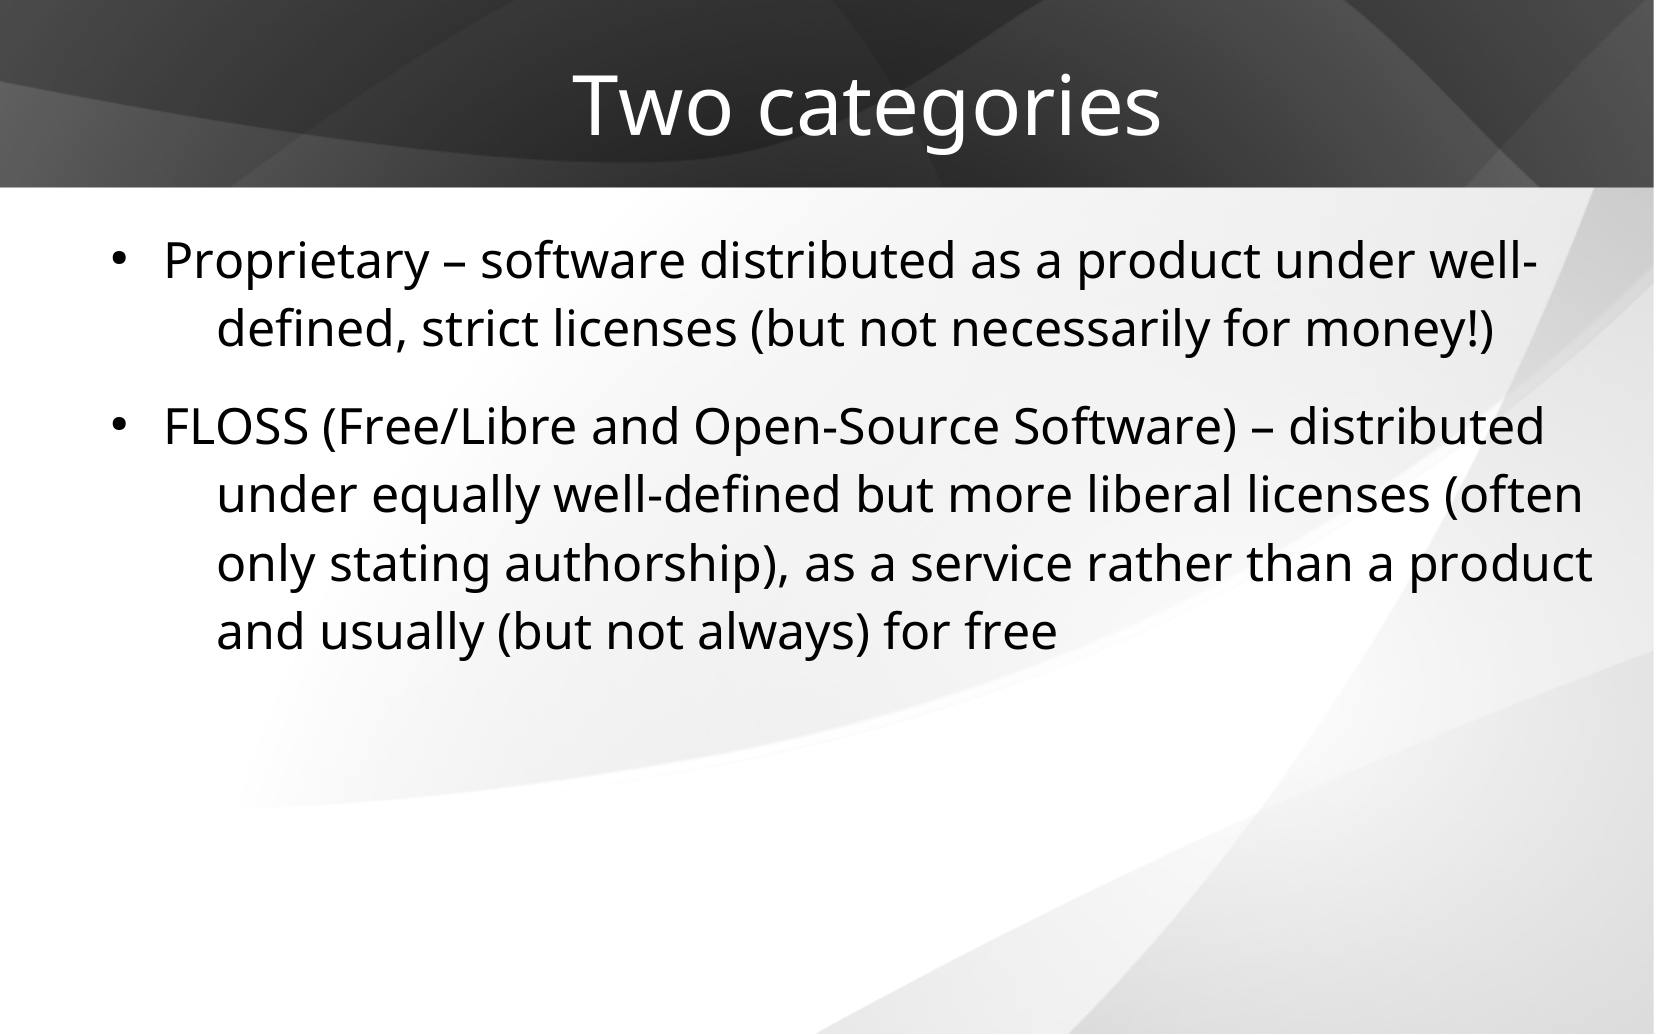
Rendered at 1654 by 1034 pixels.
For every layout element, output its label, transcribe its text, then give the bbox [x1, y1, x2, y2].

title Two categories [124, 0, 1613, 208]
picture [0, 0, 1654, 1034]
list Proprietary – software distributed as a product under well-defined, strict licenses (but not necessarily for money!) FLOSS (Free/Libre and Open-Source Software) – distributed under equally well-defined but more liberal licenses (often only stating authorship), as a service rather than a product and usually (but not always) for free [75, 225, 1613, 1013]
